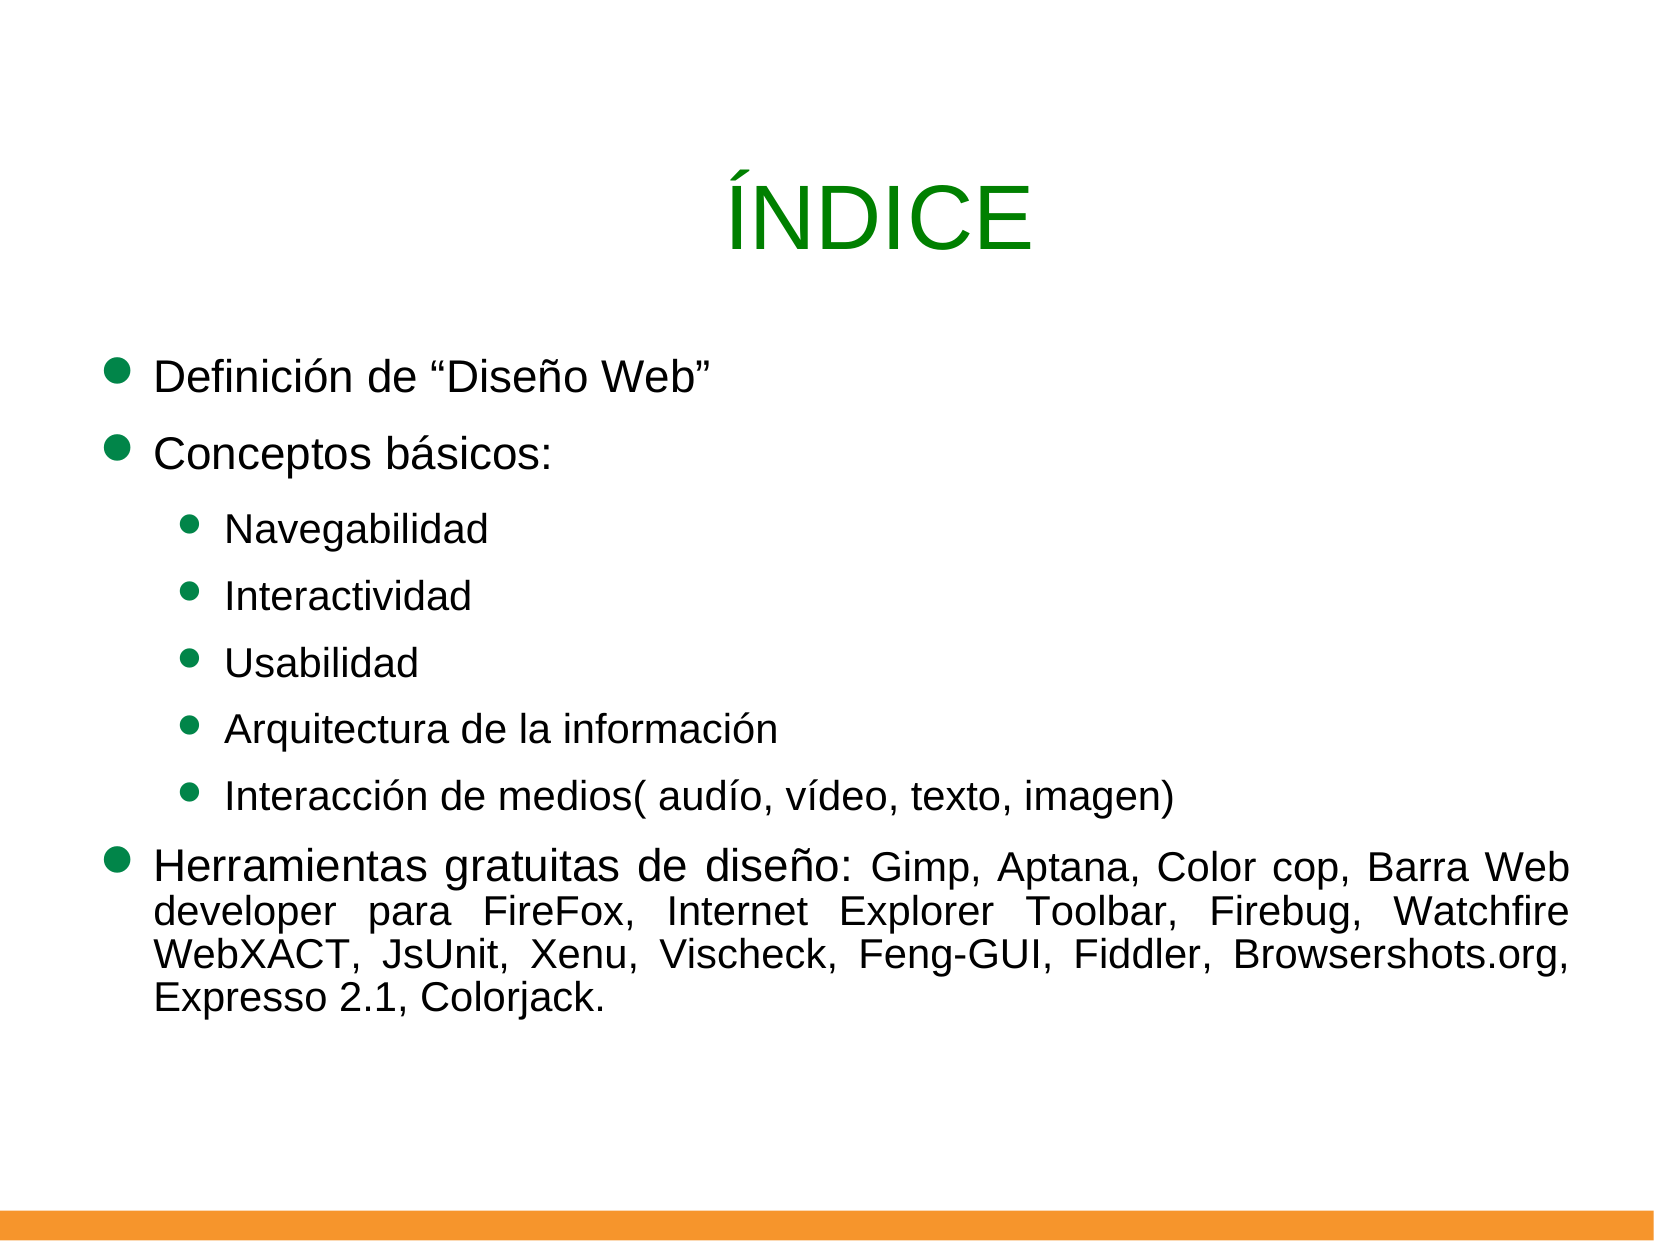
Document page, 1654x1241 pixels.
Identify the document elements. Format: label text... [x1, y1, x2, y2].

title ÍNDICE [64, 169, 1553, 274]
list Definición de “Diseño Web” Conceptos básicos: Navegabilidad Interactividad Usabilidad Arquitectura de la información Interacción de medios( audío, vídeo, texto, imagen) Herramientas gratuitas de diseño: Gimp, Aptana, Color cop, Barra Web developer para FireFox, Internet Explorer Toolbar, Firebug, Watchfire WebXACT, JsUnit, Xenu, Vischeck, Feng-GUI, Fiddler, Browsershots.org, Expresso 2.1, Colorjack. [82, 354, 1571, 1182]
